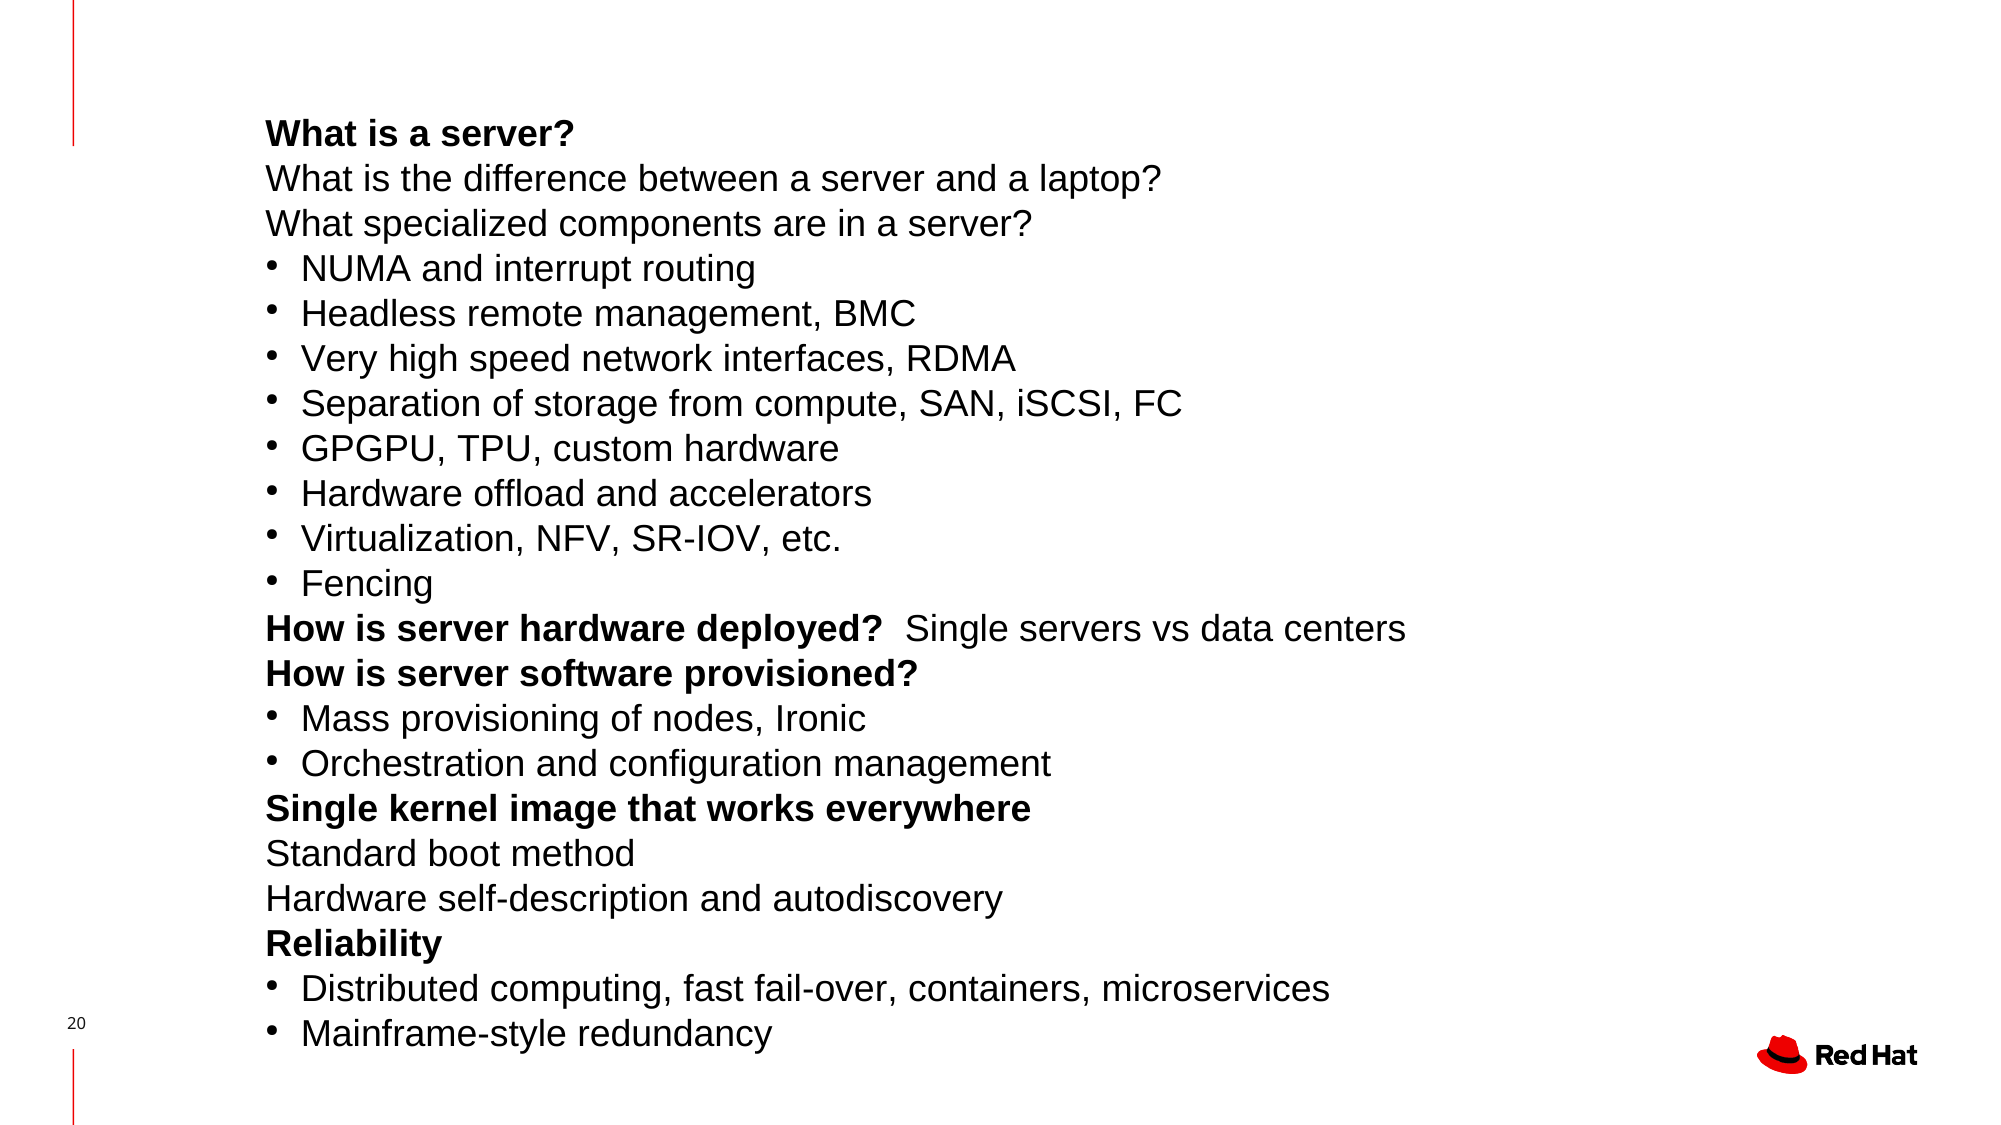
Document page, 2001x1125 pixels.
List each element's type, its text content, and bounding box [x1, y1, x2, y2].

text_box What is a server? What is the difference between a server and a laptop? What specialized components are in a server? NUMA and interrupt routing Headless remote management, BMC Very high speed network interfaces, RDMA Separation of storage from compute, SAN, iSCSI, FC GPGPU, TPU, custom hardware Hardware offload and accelerators Virtualization, NFV, SR-IOV, etc. Fencing How is server hardware deployed? Single servers vs data centers How is server software provisioned? Mass provisioning of nodes, Ironic Orchestration and configuration management Single kernel image that works everywhere Standard boot method Hardware self-description and autodiscovery Reliability Distributed computing, fast fail-over, containers, microservices Mainframe-style redundancy [250, 101, 1556, 1062]
picture [1757, 1035, 1918, 1074]
